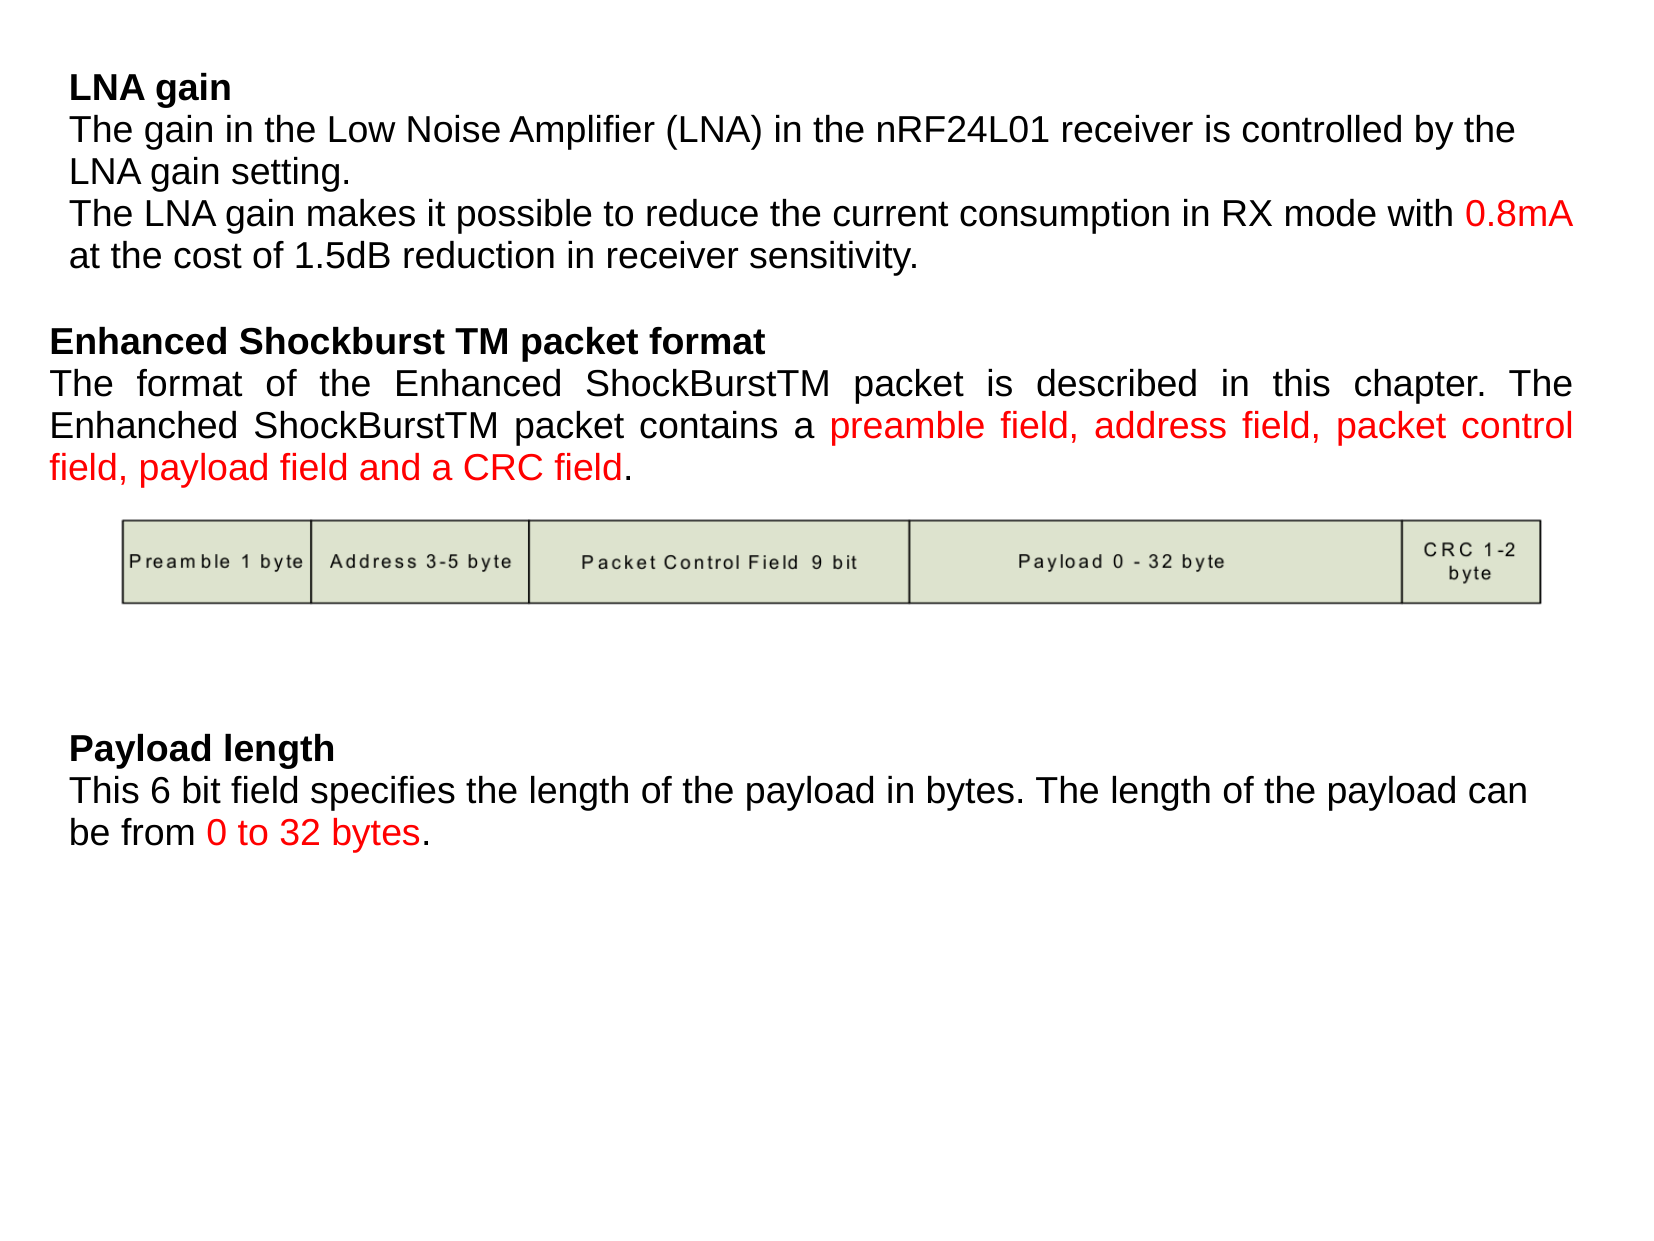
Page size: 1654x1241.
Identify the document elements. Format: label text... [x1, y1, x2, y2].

text_box Payload length This 6 bit field specifies the length of the payload in bytes. The length of the payload can be from 0 to 32 bytes. [54, 720, 1583, 904]
text_box LNA gain The gain in the Low Noise Amplifier (LNA) in the nRF24L01 receiver is controlled by the LNA gain setting. The LNA gain makes it possible to reduce the current consumption in RX mode with 0.8mA at the cost of 1.5dB reduction in receiver sensitivity. [54, 59, 1595, 296]
text_box Enhanced Shockburst TM packet format The format of the Enhanced ShockBurstTM packet is described in this chapter. The Enhanched ShockBurstTM packet contains a preamble field, address field, packet control field, payload field and a CRC field. [34, 313, 1589, 539]
picture [108, 512, 1557, 611]
